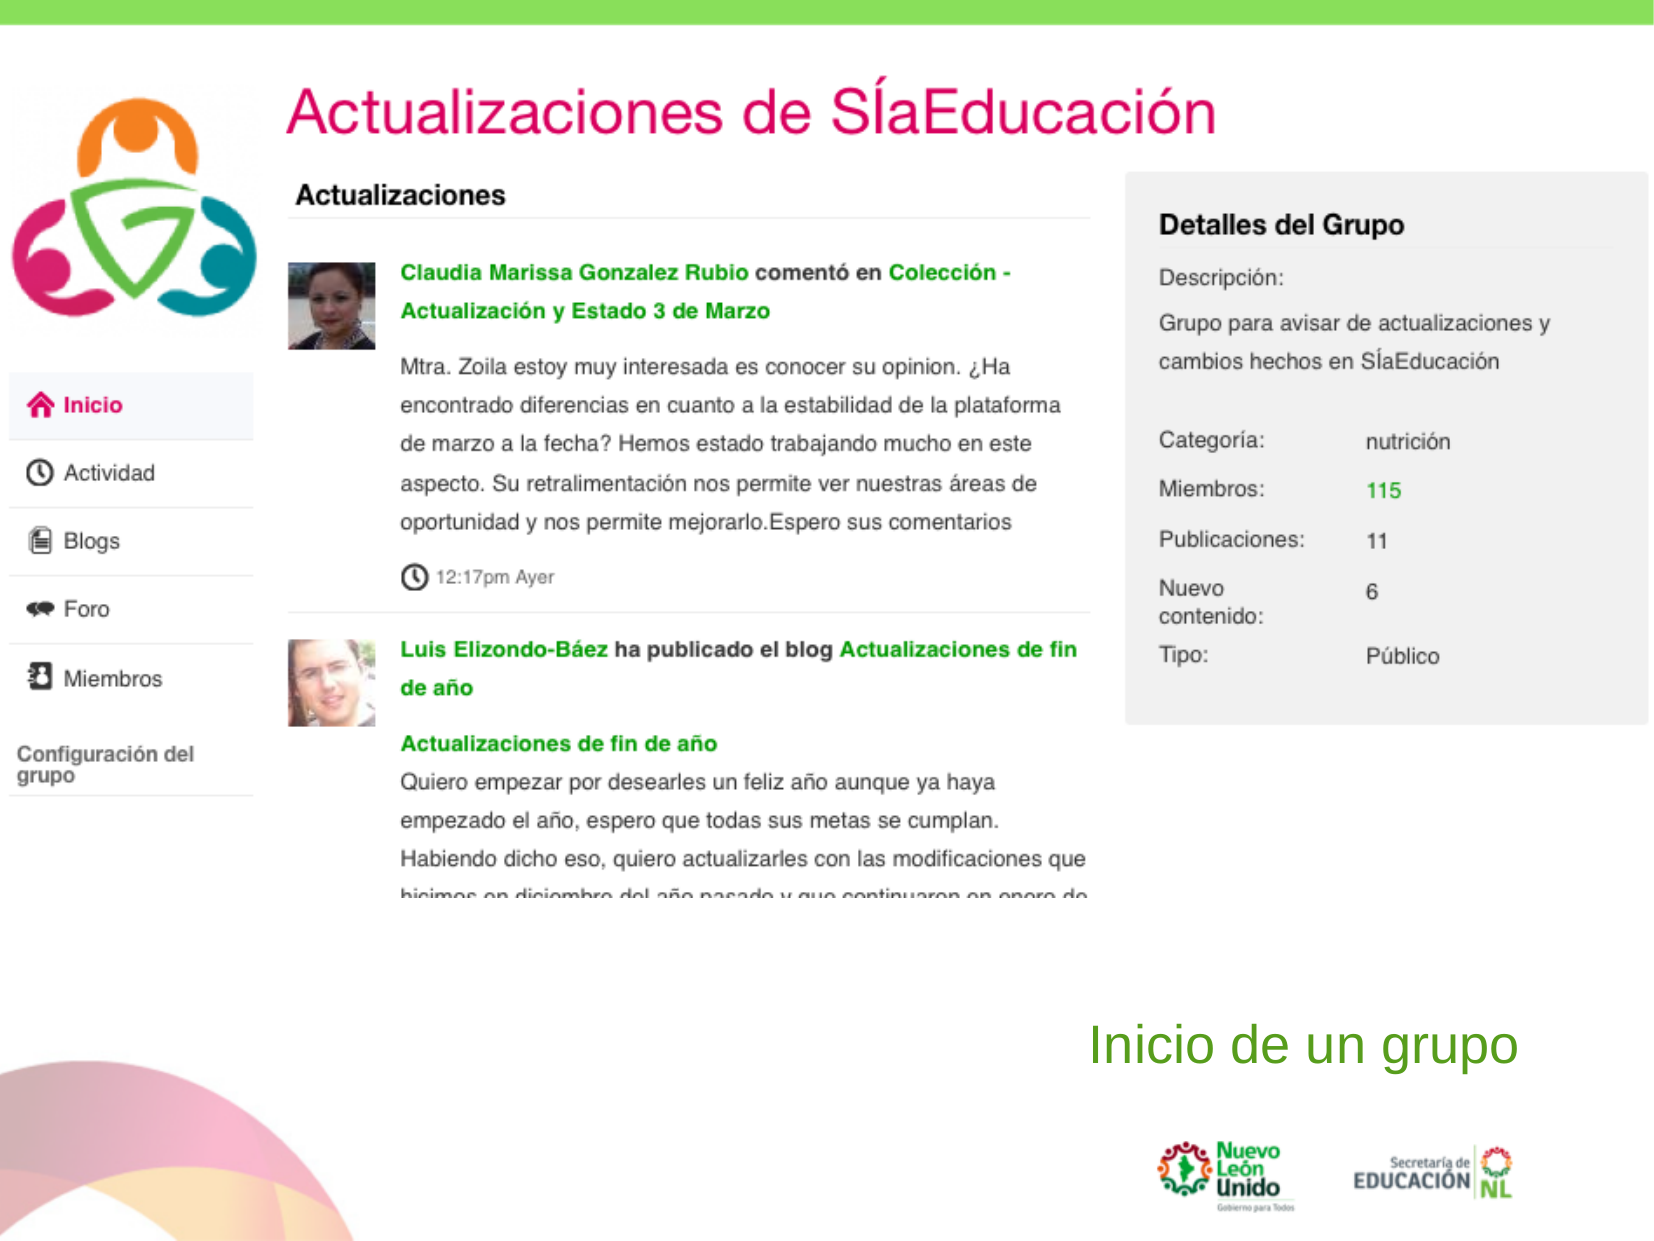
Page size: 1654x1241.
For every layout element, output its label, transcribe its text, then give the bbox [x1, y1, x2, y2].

text_box Inicio de un grupo [1074, 1006, 1562, 1088]
picture [0, 0, 1654, 1241]
